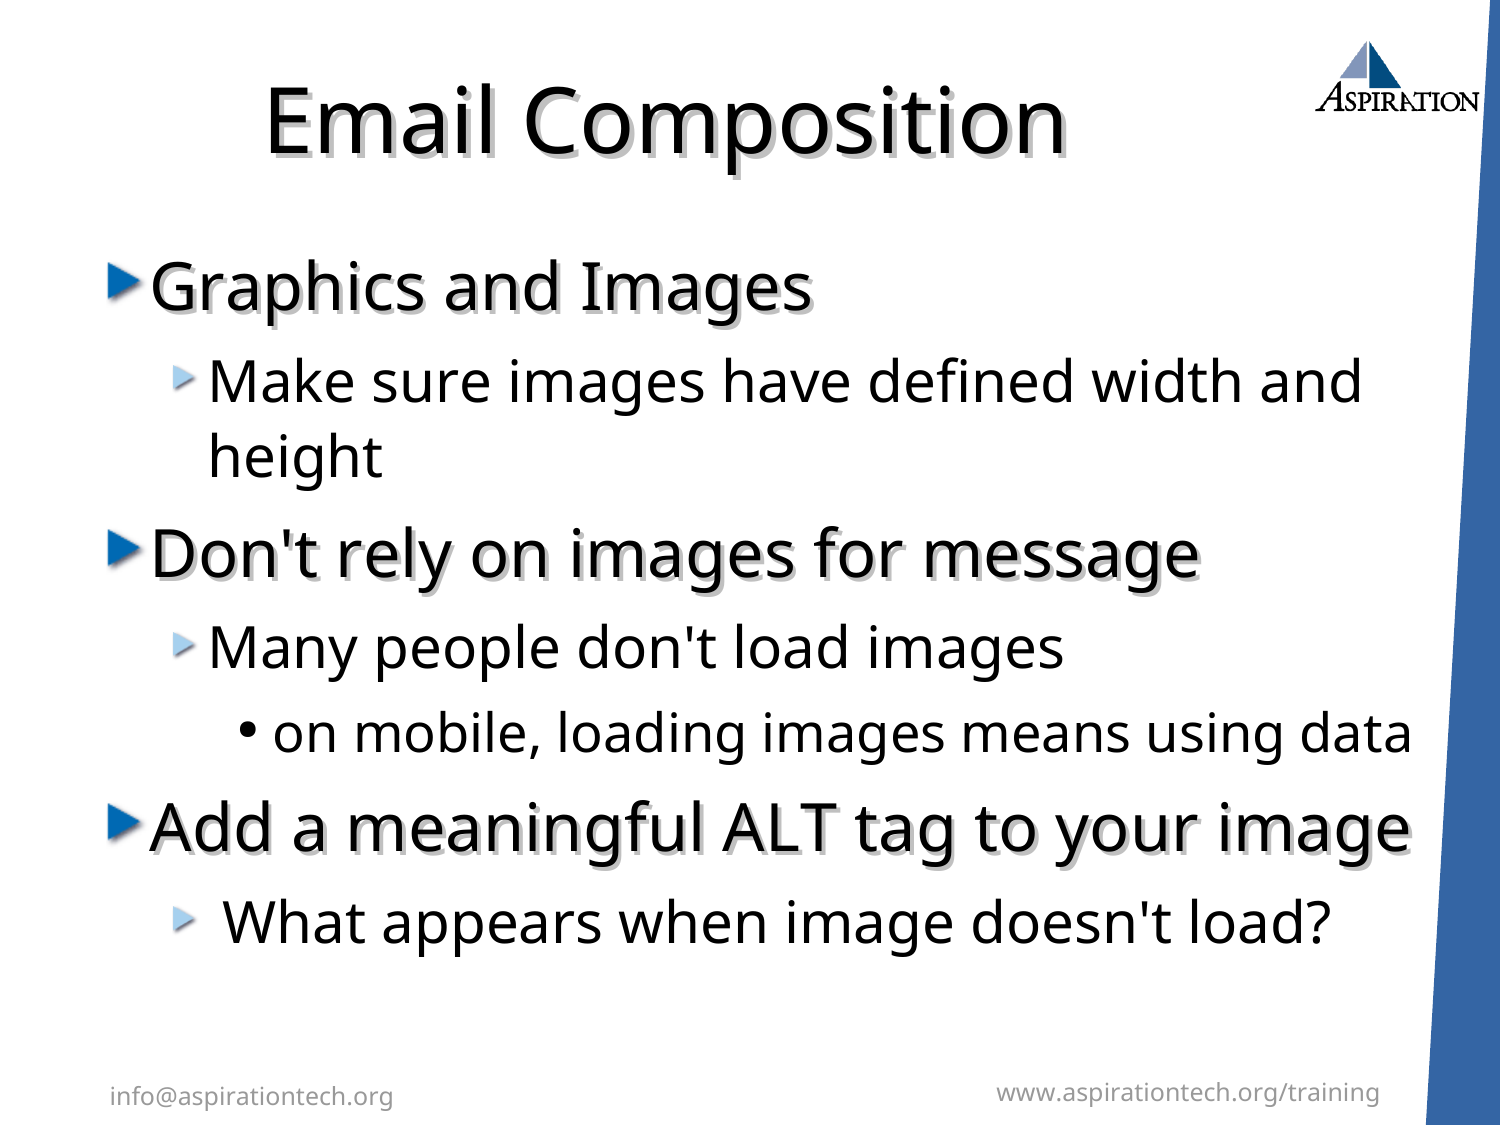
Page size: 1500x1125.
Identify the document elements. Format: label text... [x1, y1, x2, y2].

title Email Composition [49, 19, 1284, 206]
list Graphics and Images Make sure images have defined width and height Don't rely on images for message Many people don't load images on mobile, loading images means using data Add a meaningful ALT tag to your image What appears when image doesn't load? [49, 238, 1447, 955]
picture [1315, 41, 1480, 120]
